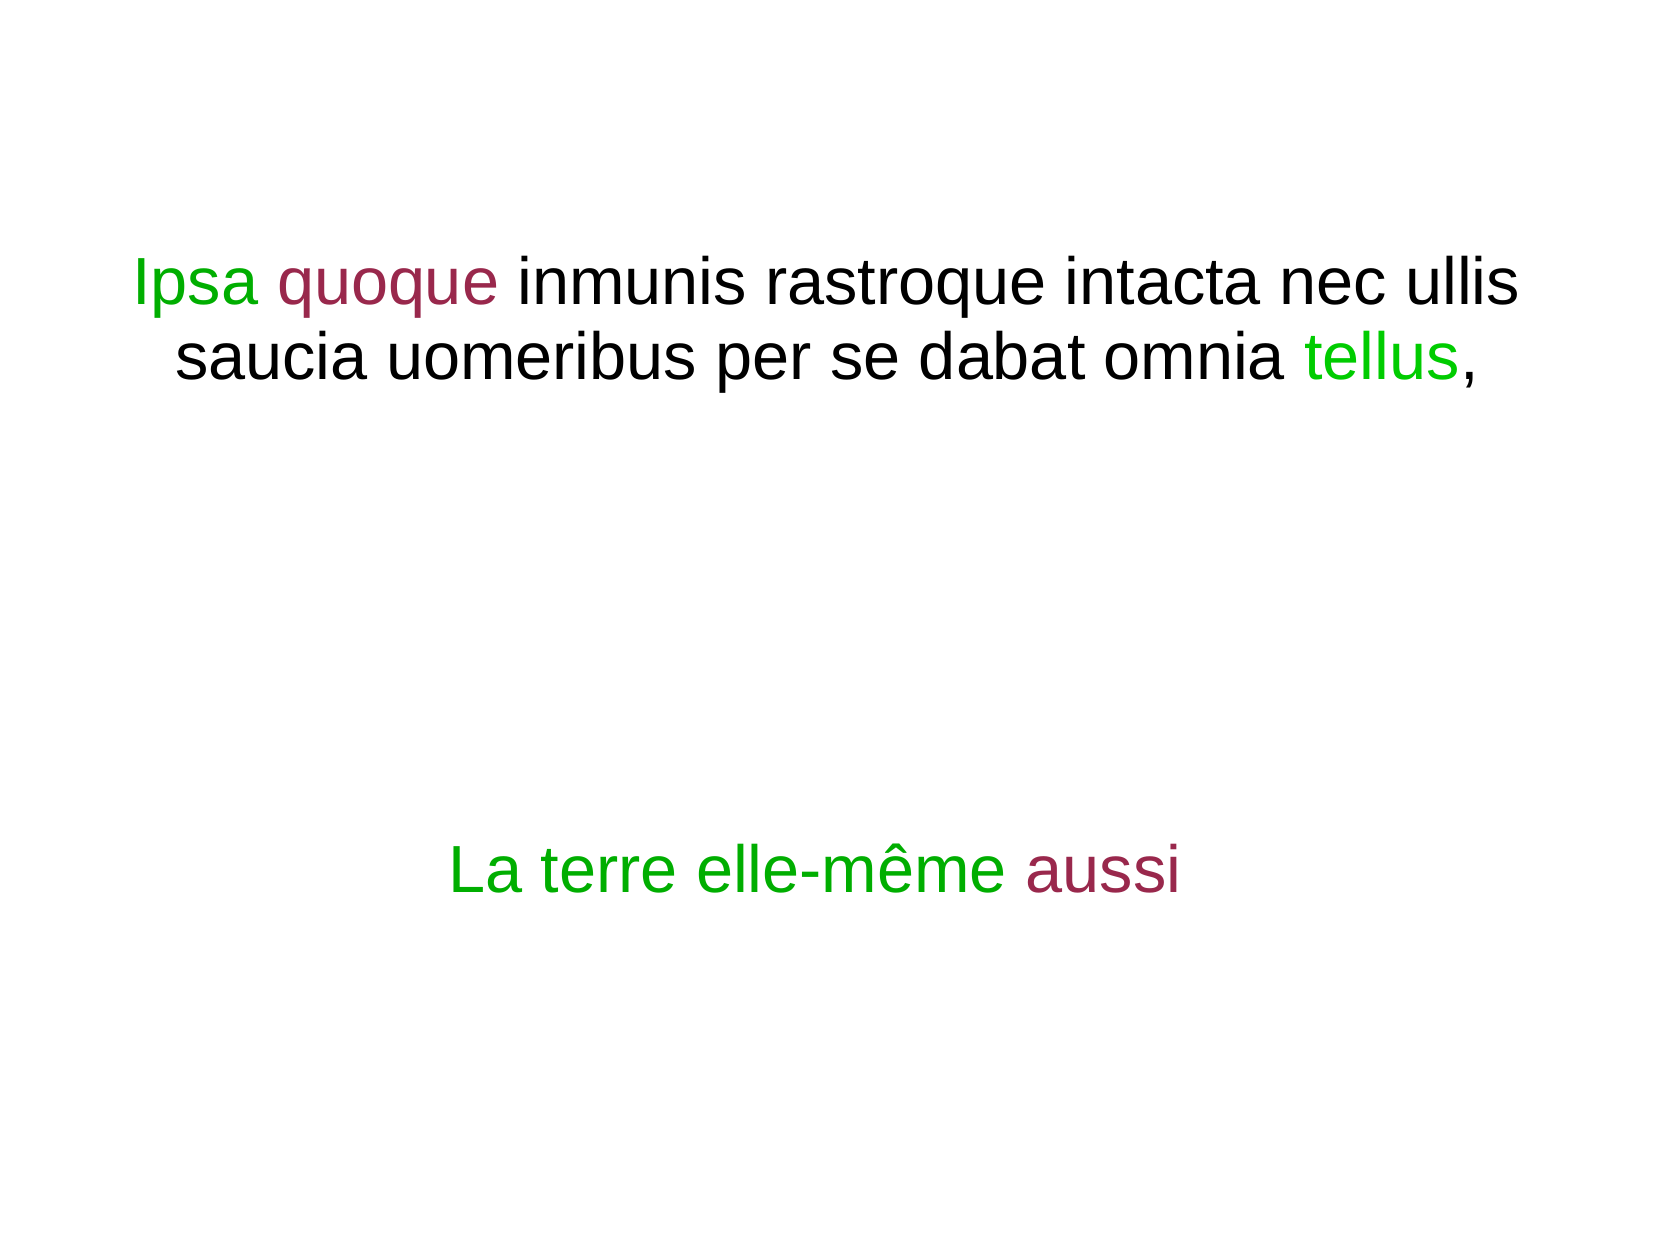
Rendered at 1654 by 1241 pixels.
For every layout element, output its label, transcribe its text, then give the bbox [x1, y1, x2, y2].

title Ipsa quoque inmunis rastroque intacta nec ullis saucia uomeribus per se dabat omnia tellus, [47, 35, 1607, 603]
subtitle La terre elle-même aussi [70, 615, 1560, 1123]
